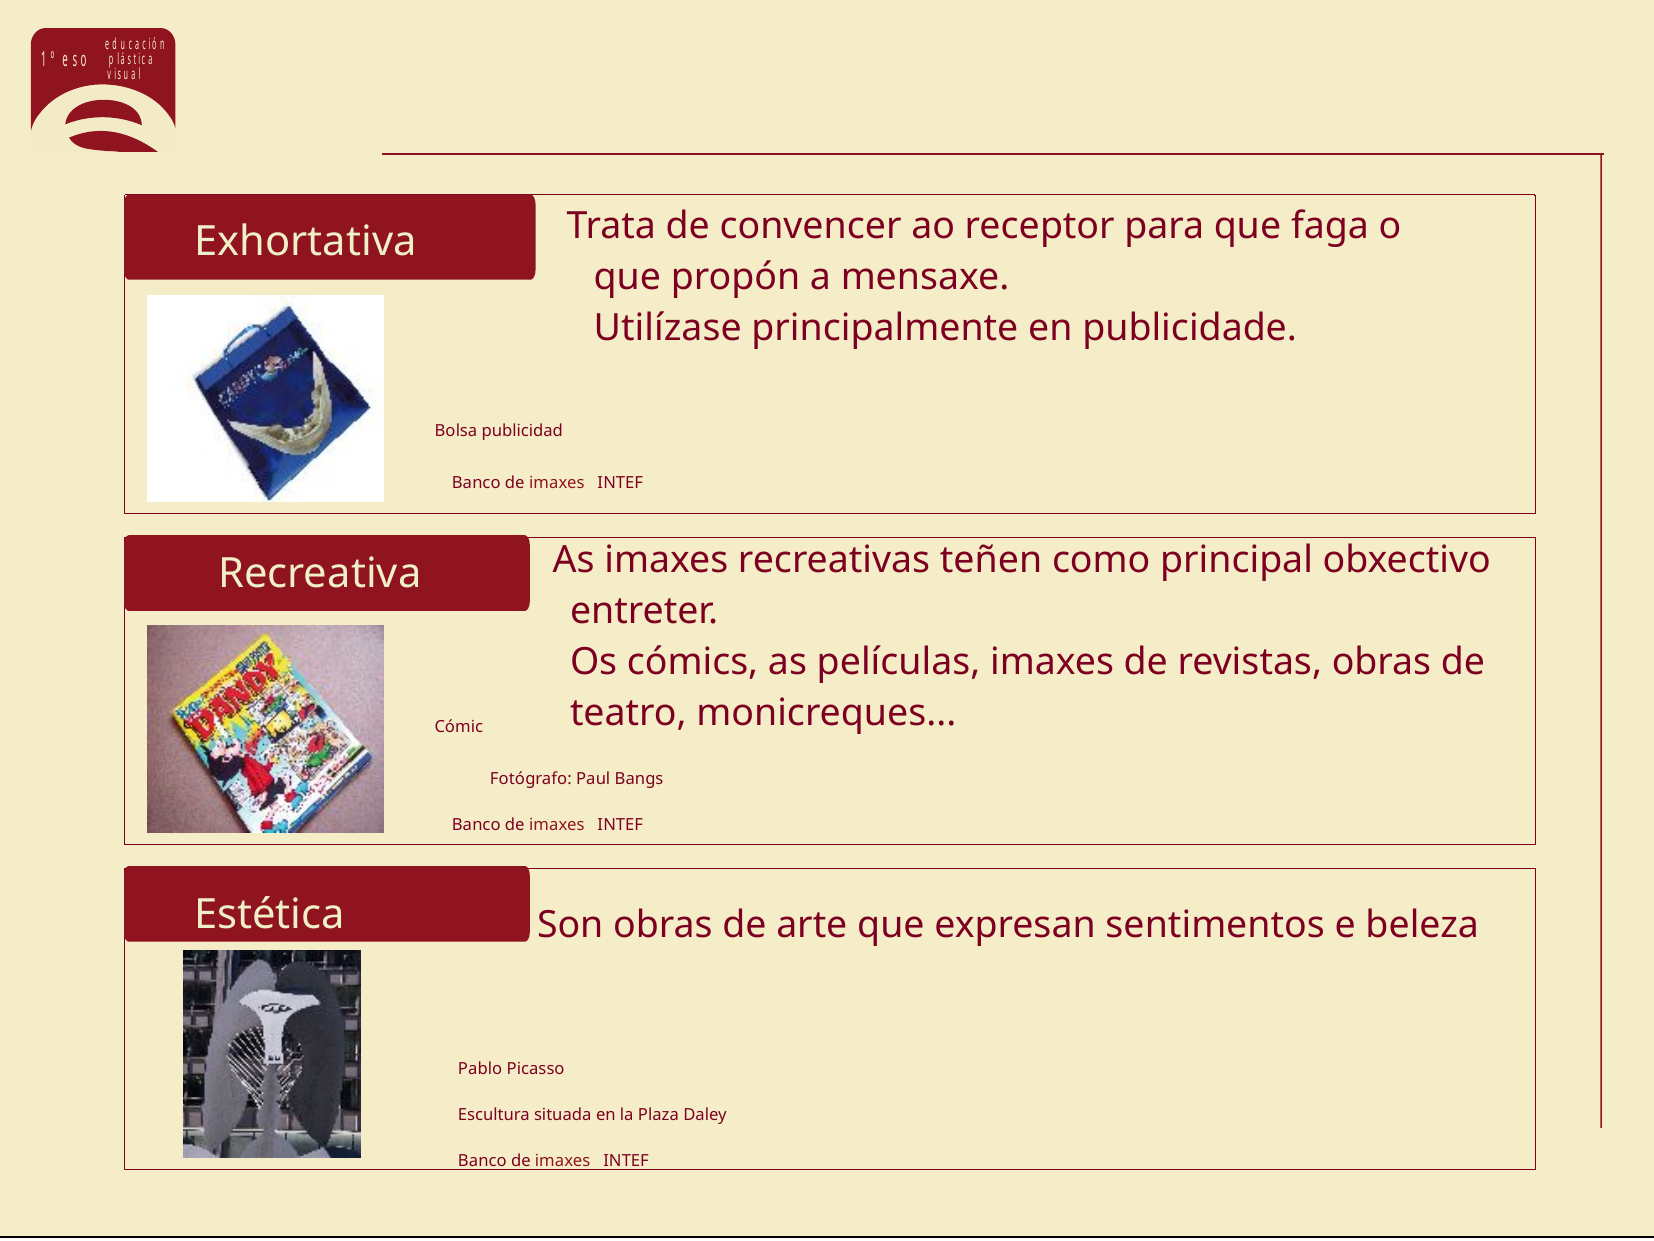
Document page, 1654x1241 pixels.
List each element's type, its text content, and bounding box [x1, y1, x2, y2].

title Exhortativa [94, 194, 538, 284]
picture [0, 0, 1654, 1241]
title Recreativa [118, 497, 532, 594]
title Son obras de arte que expresan sentimentos e beleza [507, 877, 1524, 969]
title Pablo Picasso Escultura situada en la Plaza Daley Banco de imaxes INTEF [401, 1015, 786, 1162]
title Estética [94, 838, 538, 935]
title Cómic Fotógrafo: Paul Bangs Banco de imaxes INTEF [395, 700, 739, 827]
title As imaxes recreativas teñen como principal obxectivo entreter. Os cómics, as películas, imaxes de revistas, obras de teatro, monicreques... [513, 544, 1530, 726]
title Trata de convencer ao receptor para que faga o que propón a mensaxe. Utilízase principalmente en publicidade. [537, 206, 1542, 343]
title Bolsa publicidad Banco de imaxes INTEF [395, 400, 739, 489]
